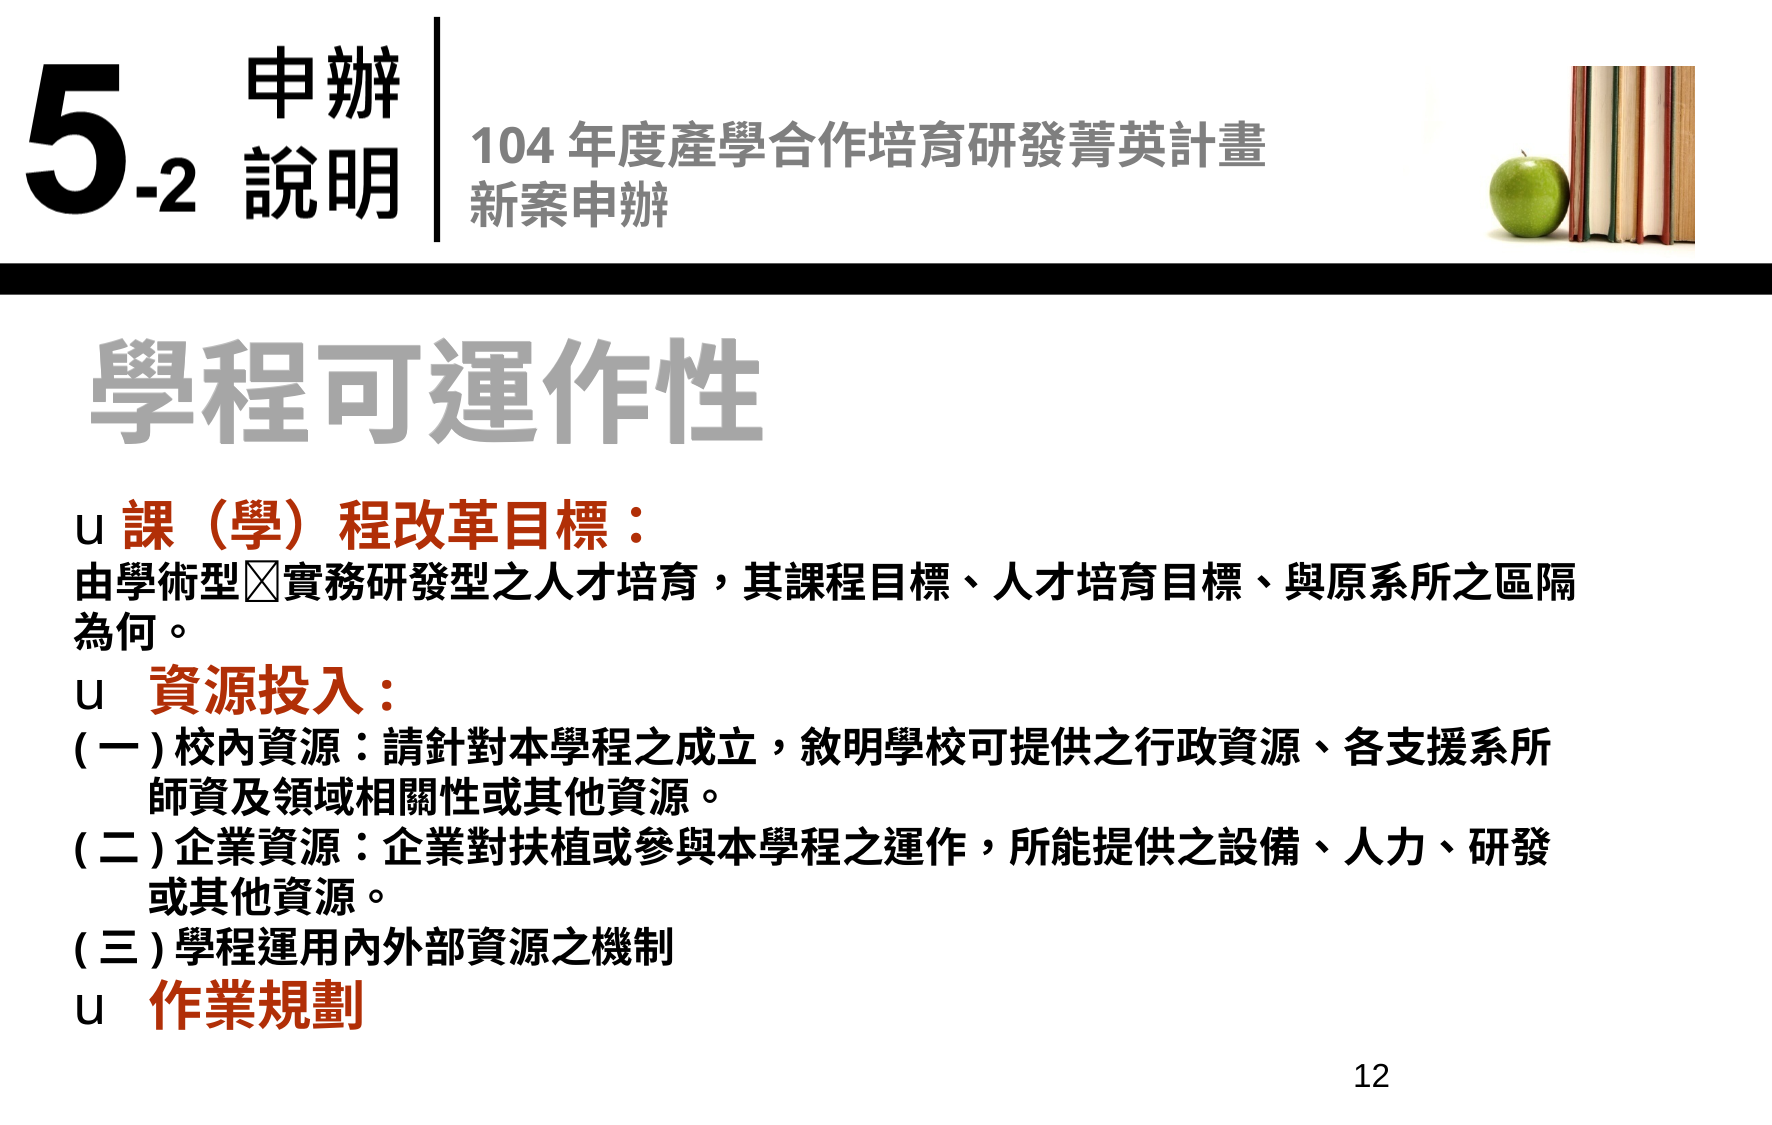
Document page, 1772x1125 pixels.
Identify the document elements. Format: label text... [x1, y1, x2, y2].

picture [1, 0, 447, 385]
text_box 12 [1338, 1046, 1752, 1125]
text_box 學程可運作性 [72, 314, 782, 465]
picture [1403, 66, 1695, 261]
text_box 104年度產學合作培育研發菁英計畫 新案申辦 [455, 106, 1341, 241]
text_box 課（學）程改革目標： 由學術型實務研發型之人才培育，其課程目標、人才培育目標、與原系所之區隔為何。 資源投入: (一)校內資源：請針對本學程之成立，敘明學校可提供之行政資源、各支援系所師資及領域相關性或其他資源。 (二)企業資源：企業對扶植或參與本學程之運作，所能提供之設備、人力、研發或其他資源。 (三)學程運用內外部資源之機制 作業規劃 [59, 483, 1601, 1049]
